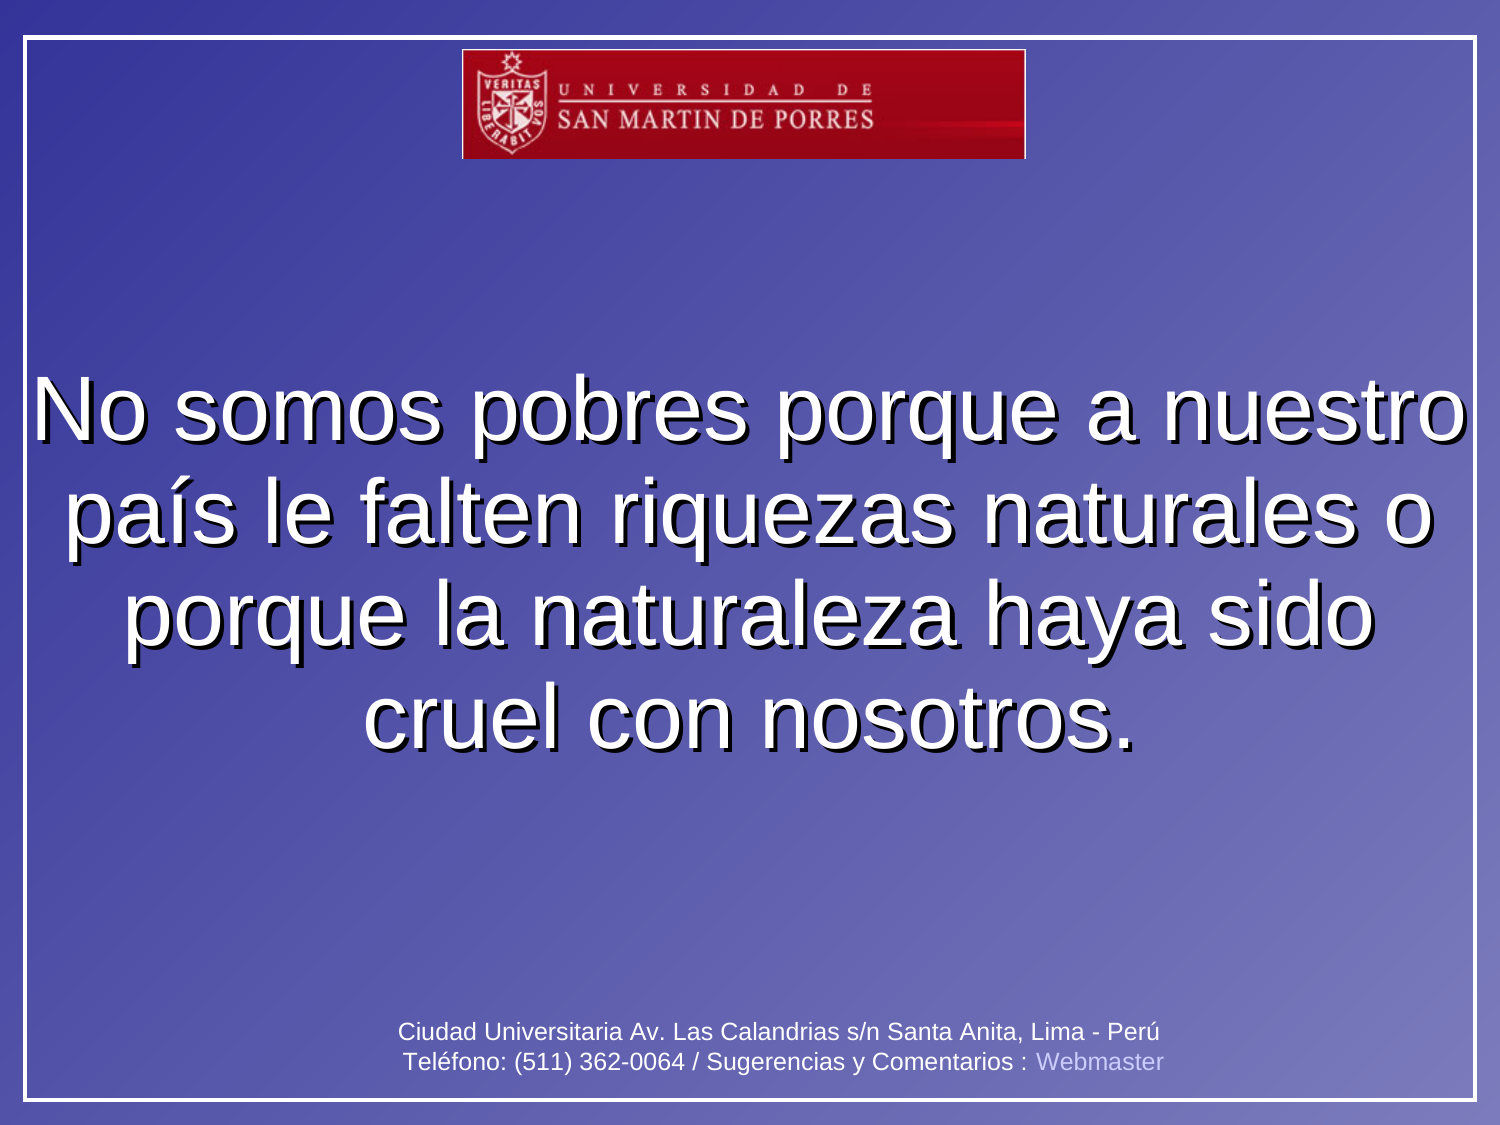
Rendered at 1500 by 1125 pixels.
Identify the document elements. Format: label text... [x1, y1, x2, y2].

title No somos pobres porque a nuestro país le falten riquezas naturales o porque la naturaleza haya sido cruel con nosotros. [0, 349, 1500, 806]
picture [462, 49, 1026, 159]
